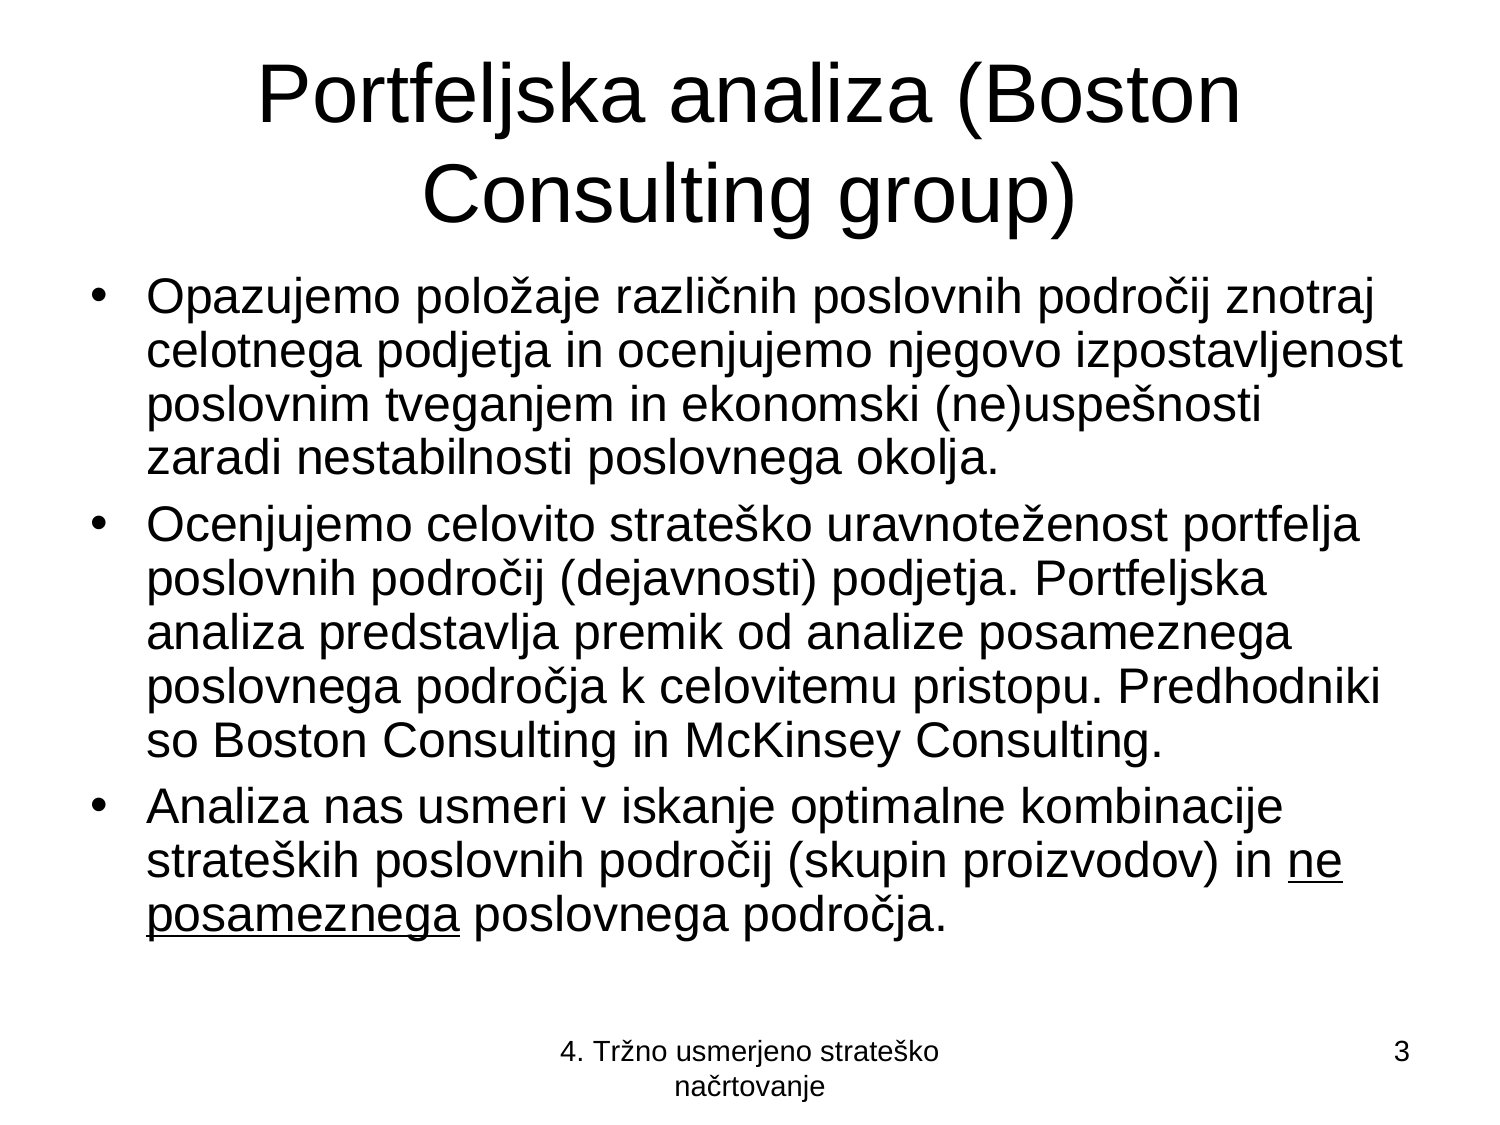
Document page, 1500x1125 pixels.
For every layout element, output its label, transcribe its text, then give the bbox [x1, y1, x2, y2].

list Opazujemo položaje različnih poslovnih področij znotraj celotnega podjetja in ocenjujemo njegovo izpostavljenost poslovnim tveganjem in ekonomski (ne)uspešnosti zaradi nestabilnosti poslovnega okolja. Ocenjujemo celovito strateško uravnoteženost portfelja poslovnih področij (dejavnosti) podjetja. Portfeljska analiza predstavlja premik od analize posameznega poslovnega področja k celovitemu pristopu. Predhodniki so Boston Consulting in McKinsey Consulting. Analiza nas usmeri v iskanje optimalne kombinacije strateških poslovnih področij (skupin proizvodov) in ne posameznega poslovnega področja. [75, 262, 1426, 1006]
text_box 4. Tržno usmerjeno strateško načrtovanje [512, 1024, 988, 1103]
title Portfeljska analiza (Boston Consulting group) [75, 31, 1426, 247]
text_box <number> [1074, 1024, 1426, 1103]
